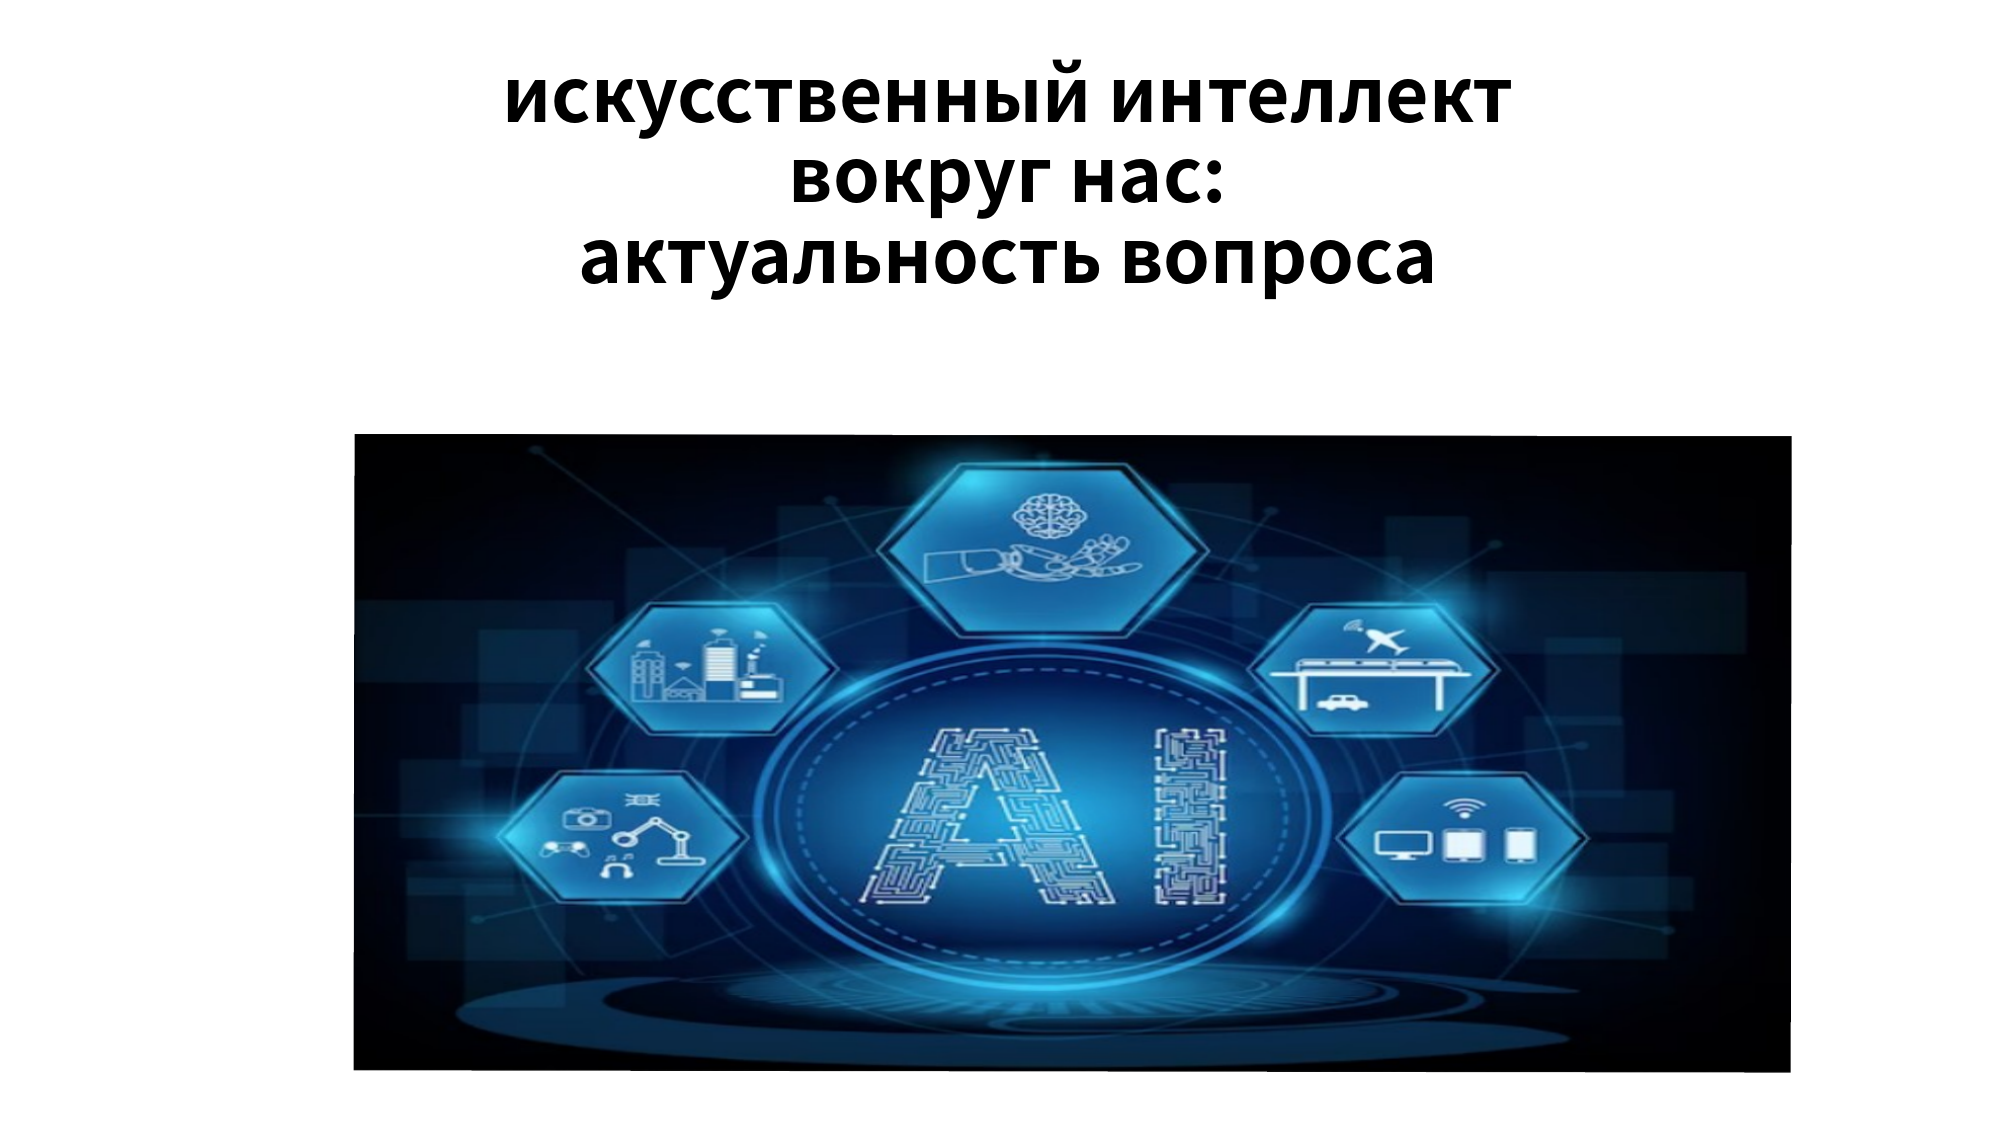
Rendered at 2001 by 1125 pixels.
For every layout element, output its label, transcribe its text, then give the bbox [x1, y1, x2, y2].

picture [353, 433, 1792, 1073]
title искусственный интеллект вокруг нас: актуальность вопроса [154, 49, 1880, 268]
